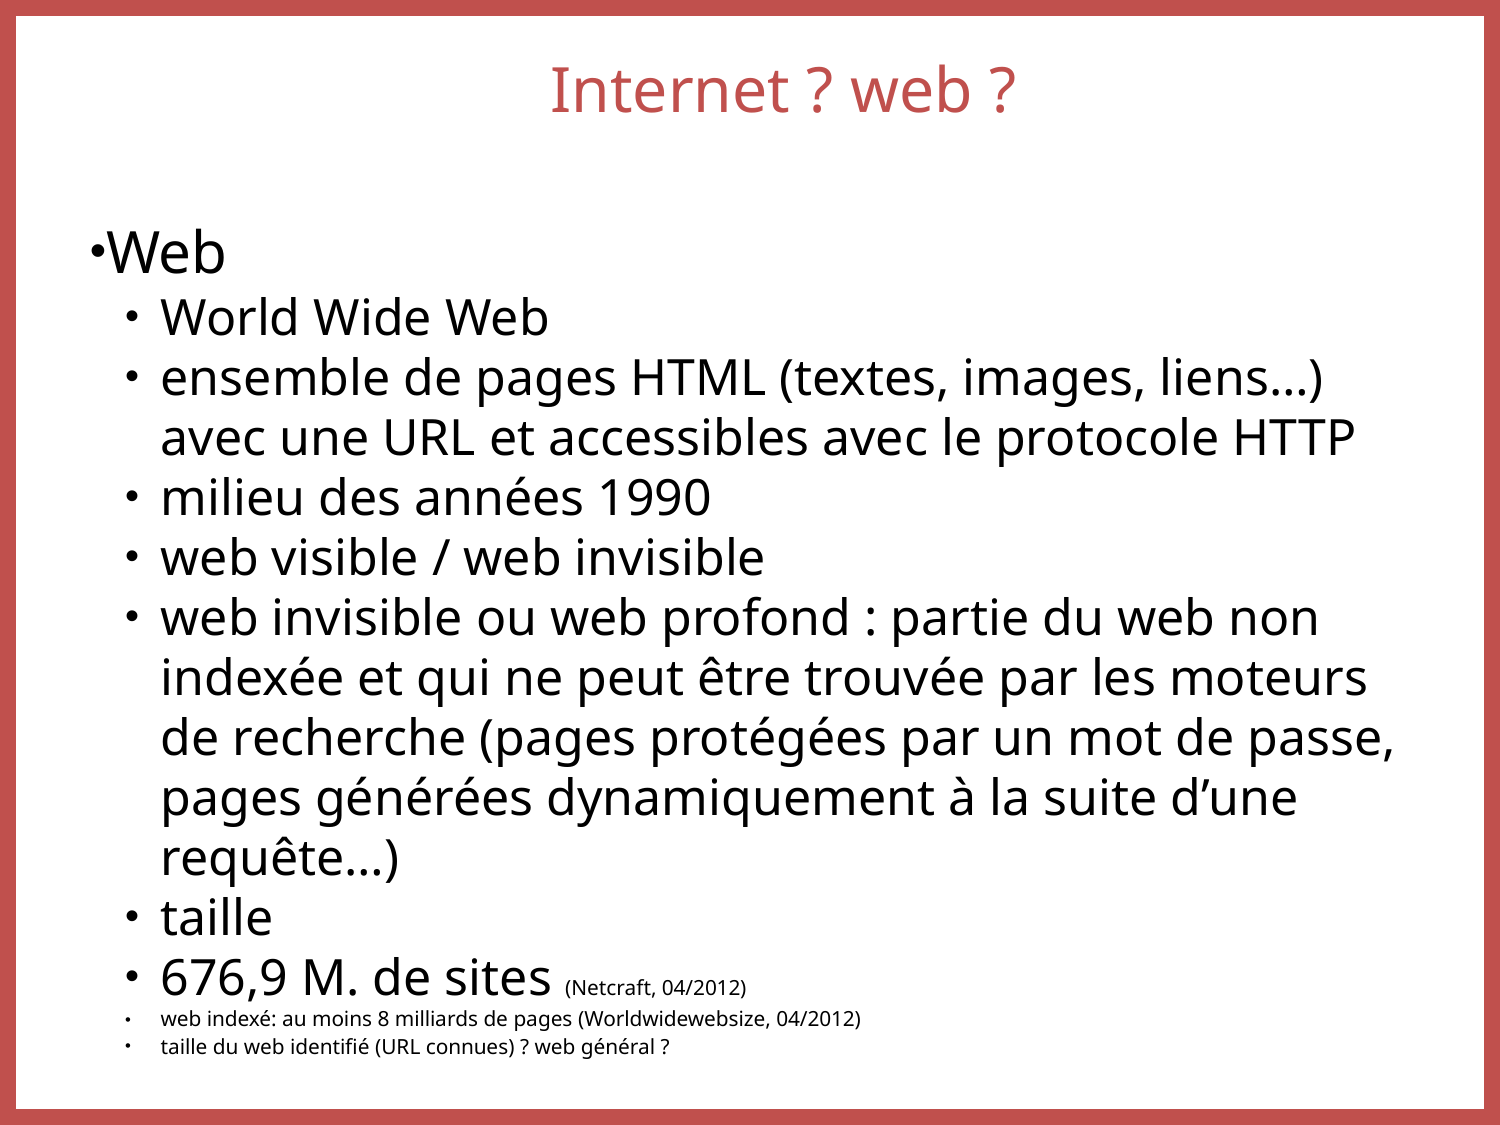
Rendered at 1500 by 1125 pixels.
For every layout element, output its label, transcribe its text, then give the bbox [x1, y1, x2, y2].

text_box Internet ? web ? [108, 42, 1459, 161]
text_box Web World Wide Web ensemble de pages HTML (textes, images, liens…) avec une URL et accessibles avec le protocole HTTP milieu des années 1990 web visible / web invisible web invisible ou web profond : partie du web non indexée et qui ne peut être trouvée par les moteurs de recherche (pages protégées par un mot de passe, pages générées dynamiquement à la suite d’une requête…) taille 676,9 M. de sites (Netcraft, 04/2012) web indexé: au moins 8 milliards de pages (Worldwidewebsize, 04/2012) taille du web identifié (URL connues) ? web général ? [75, 208, 1425, 1071]
text_box [0, 0, 1500, 1125]
